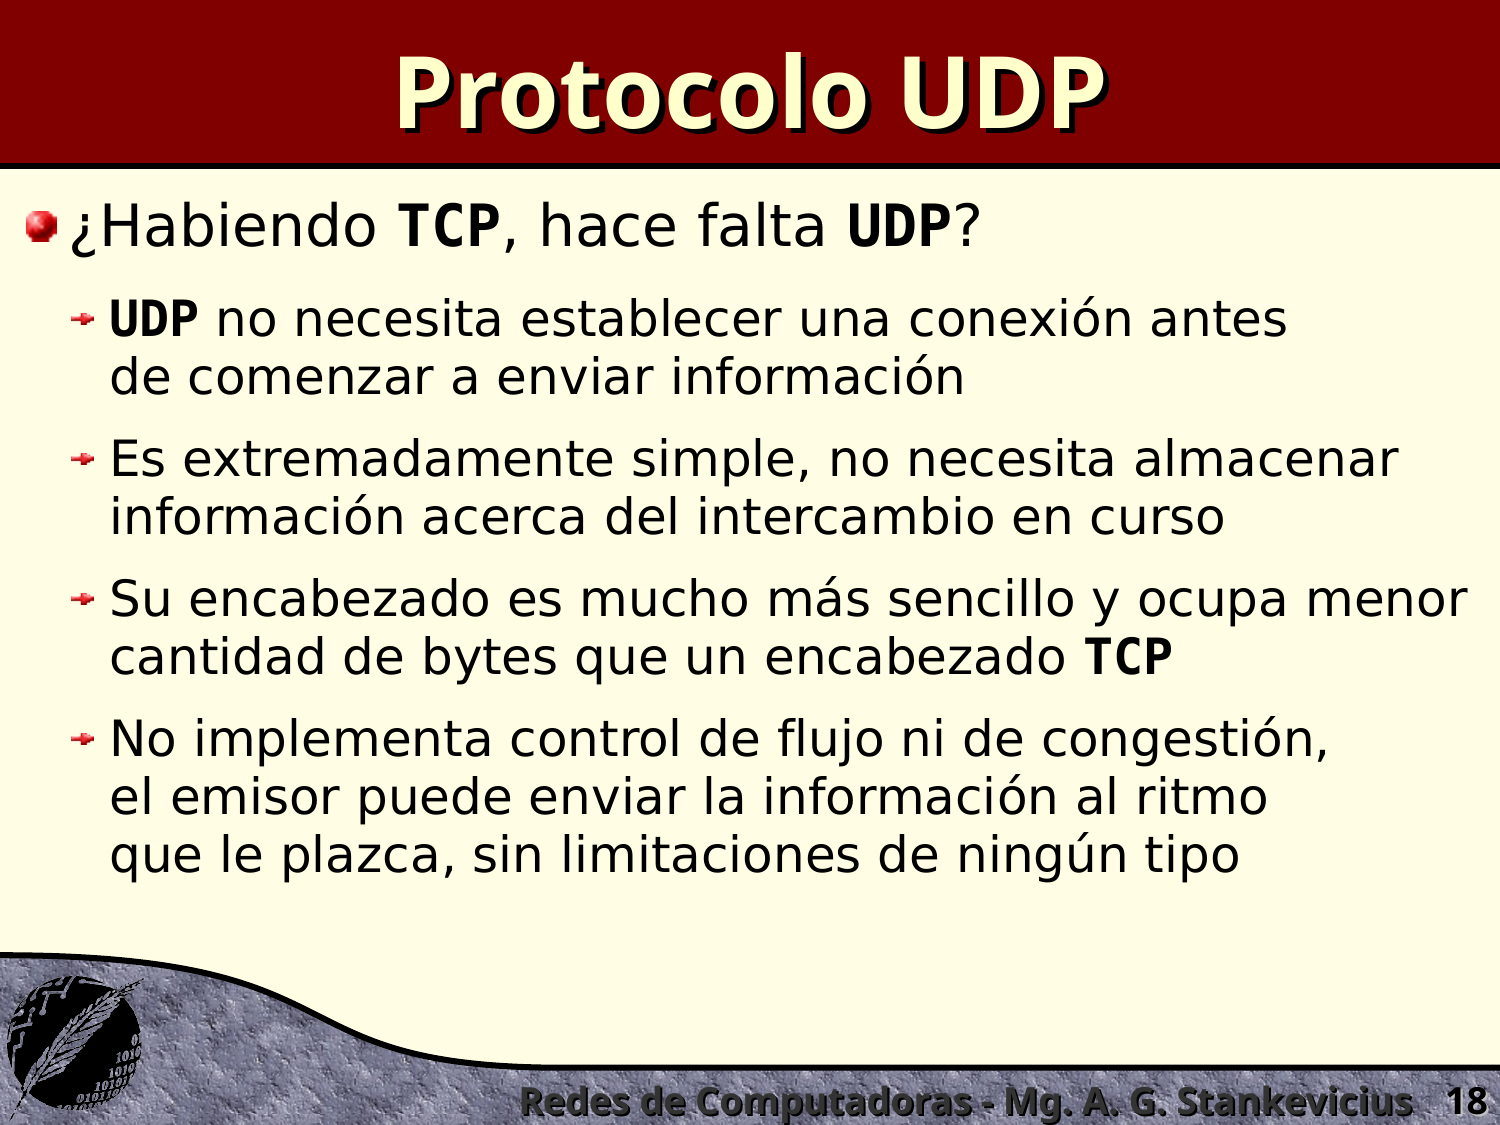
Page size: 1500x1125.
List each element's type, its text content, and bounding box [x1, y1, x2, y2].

title Protocolo UDP [15, 5, 1485, 160]
picture [1047, 1100, 1054, 1110]
picture [0, 959, 1500, 1125]
list ¿Habiendo TCP, hace falta UDP? UDP no necesita establecer una conexión antes de comenzar a enviar información Es extremadamente simple, no necesita almacenar información acerca del intercambio en curso Su encabezado es mucho más sencillo y ocupa menor cantidad de bytes que un encabezado TCP No implementa control de flujo ni de congestión, el emisor puede enviar la información al ritmo que le plazca, sin limitaciones de ningún tipo [11, 192, 1486, 943]
picture [790, 1100, 795, 1110]
